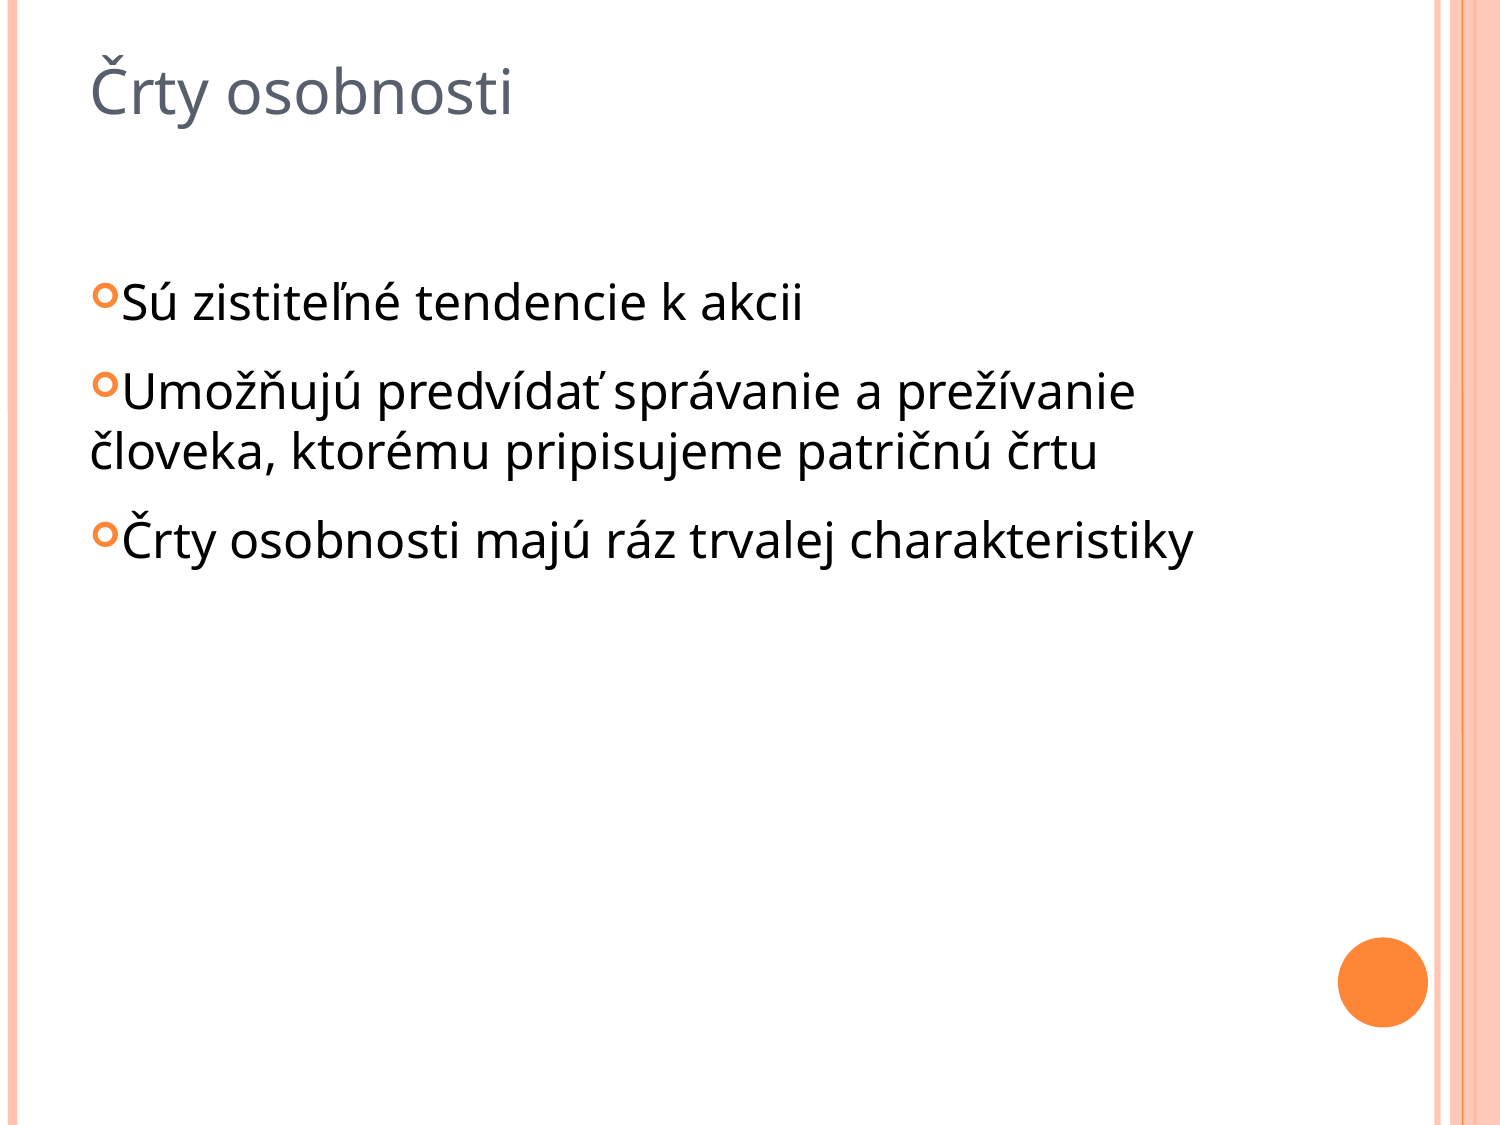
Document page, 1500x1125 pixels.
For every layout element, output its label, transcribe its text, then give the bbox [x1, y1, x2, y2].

list Sú zistiteľné tendencie k akcii Umožňujú predvídať správanie a prežívanie človeka, ktorému pripisujeme patričnú črtu Črty osobnosti majú ráz trvalej charakteristiky [75, 262, 1300, 1062]
title Črty osobnosti [75, 45, 1300, 233]
